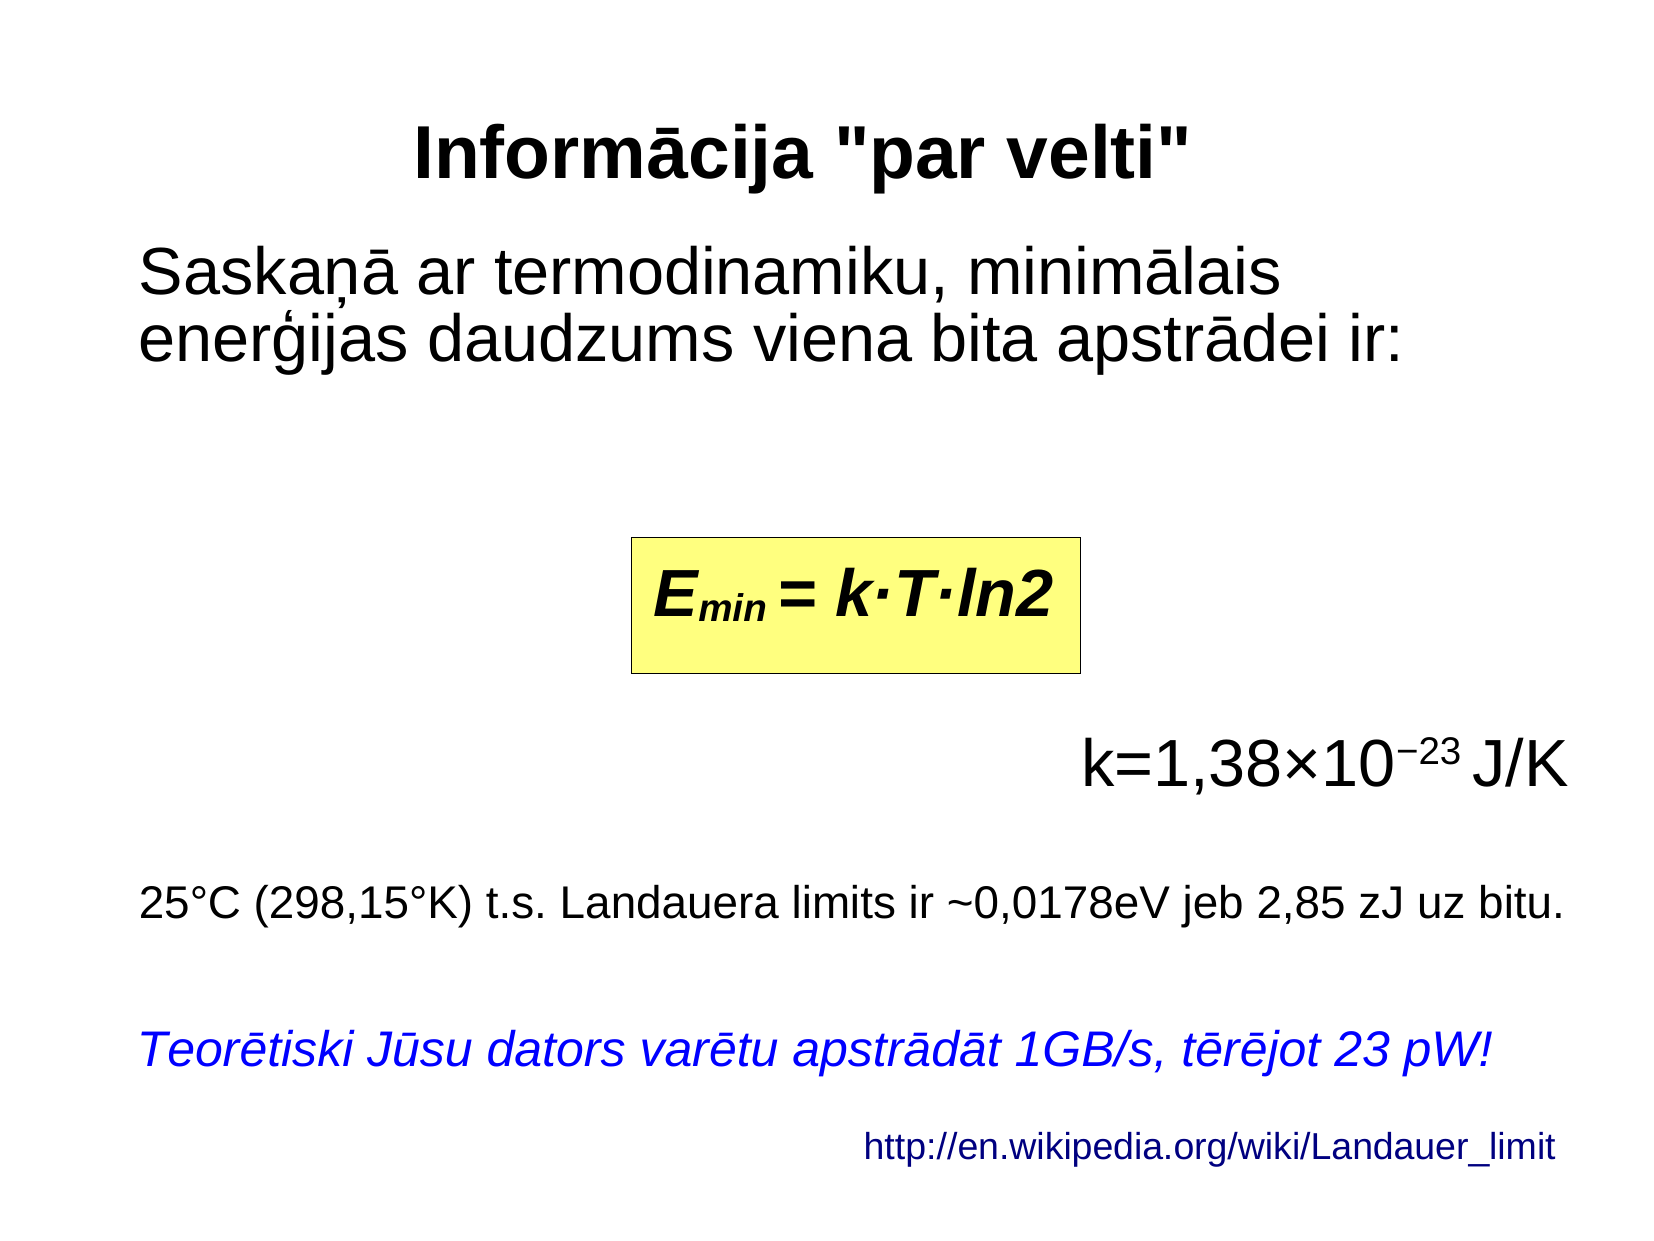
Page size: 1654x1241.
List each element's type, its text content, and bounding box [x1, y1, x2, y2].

list Saskaņā ar termodinamiku, minimālais enerģijas daudzums viena bita apstrādei ir: Emin = k·T·ln2 k=1,38×10−23 J/K 25°C (298,15°K) t.s. Landauera limits ir ~0,0178eV jeb 2,85 zJ uz bitu. [82, 236, 1569, 1107]
text_box Teorētiski Jūsu dators varētu apstrādāt 1GB/s, tērējot 23 pW! [80, 1021, 1524, 1091]
text_box http://en.wikipedia.org/wiki/Landauer_limit [848, 1118, 1571, 1176]
title Informācija "par velti" [94, 106, 1512, 205]
